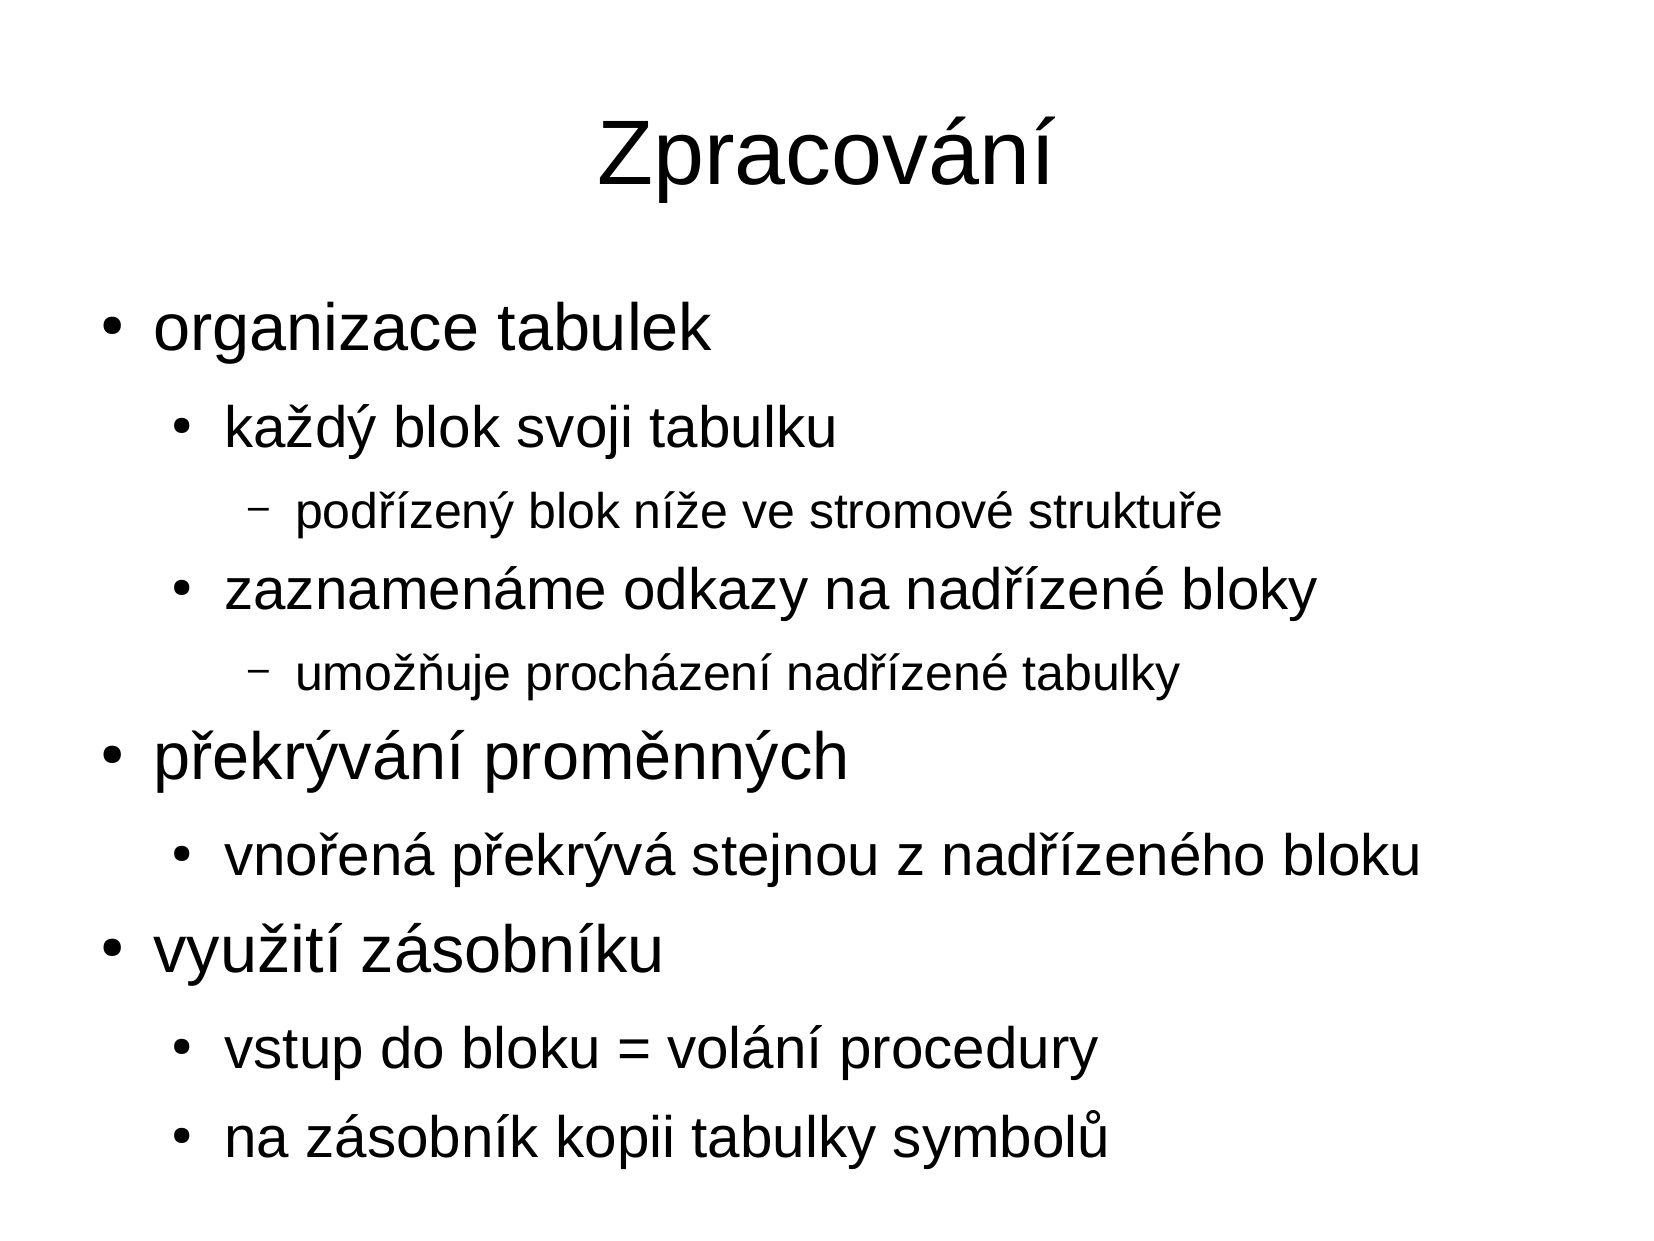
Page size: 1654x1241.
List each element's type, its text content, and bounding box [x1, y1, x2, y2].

list organizace tabulek každý blok svoji tabulku podřízený blok níže ve stromové struktuře zaznamenáme odkazy na nadřízené bloky umožňuje procházení nadřízené tabulky překrývání proměnných vnořená překrývá stejnou z nadřízeného bloku využití zásobníku vstup do bloku = volání procedury na zásobník kopii tabulky symbolů [82, 290, 1571, 1170]
title Zpracování [82, 56, 1571, 250]
